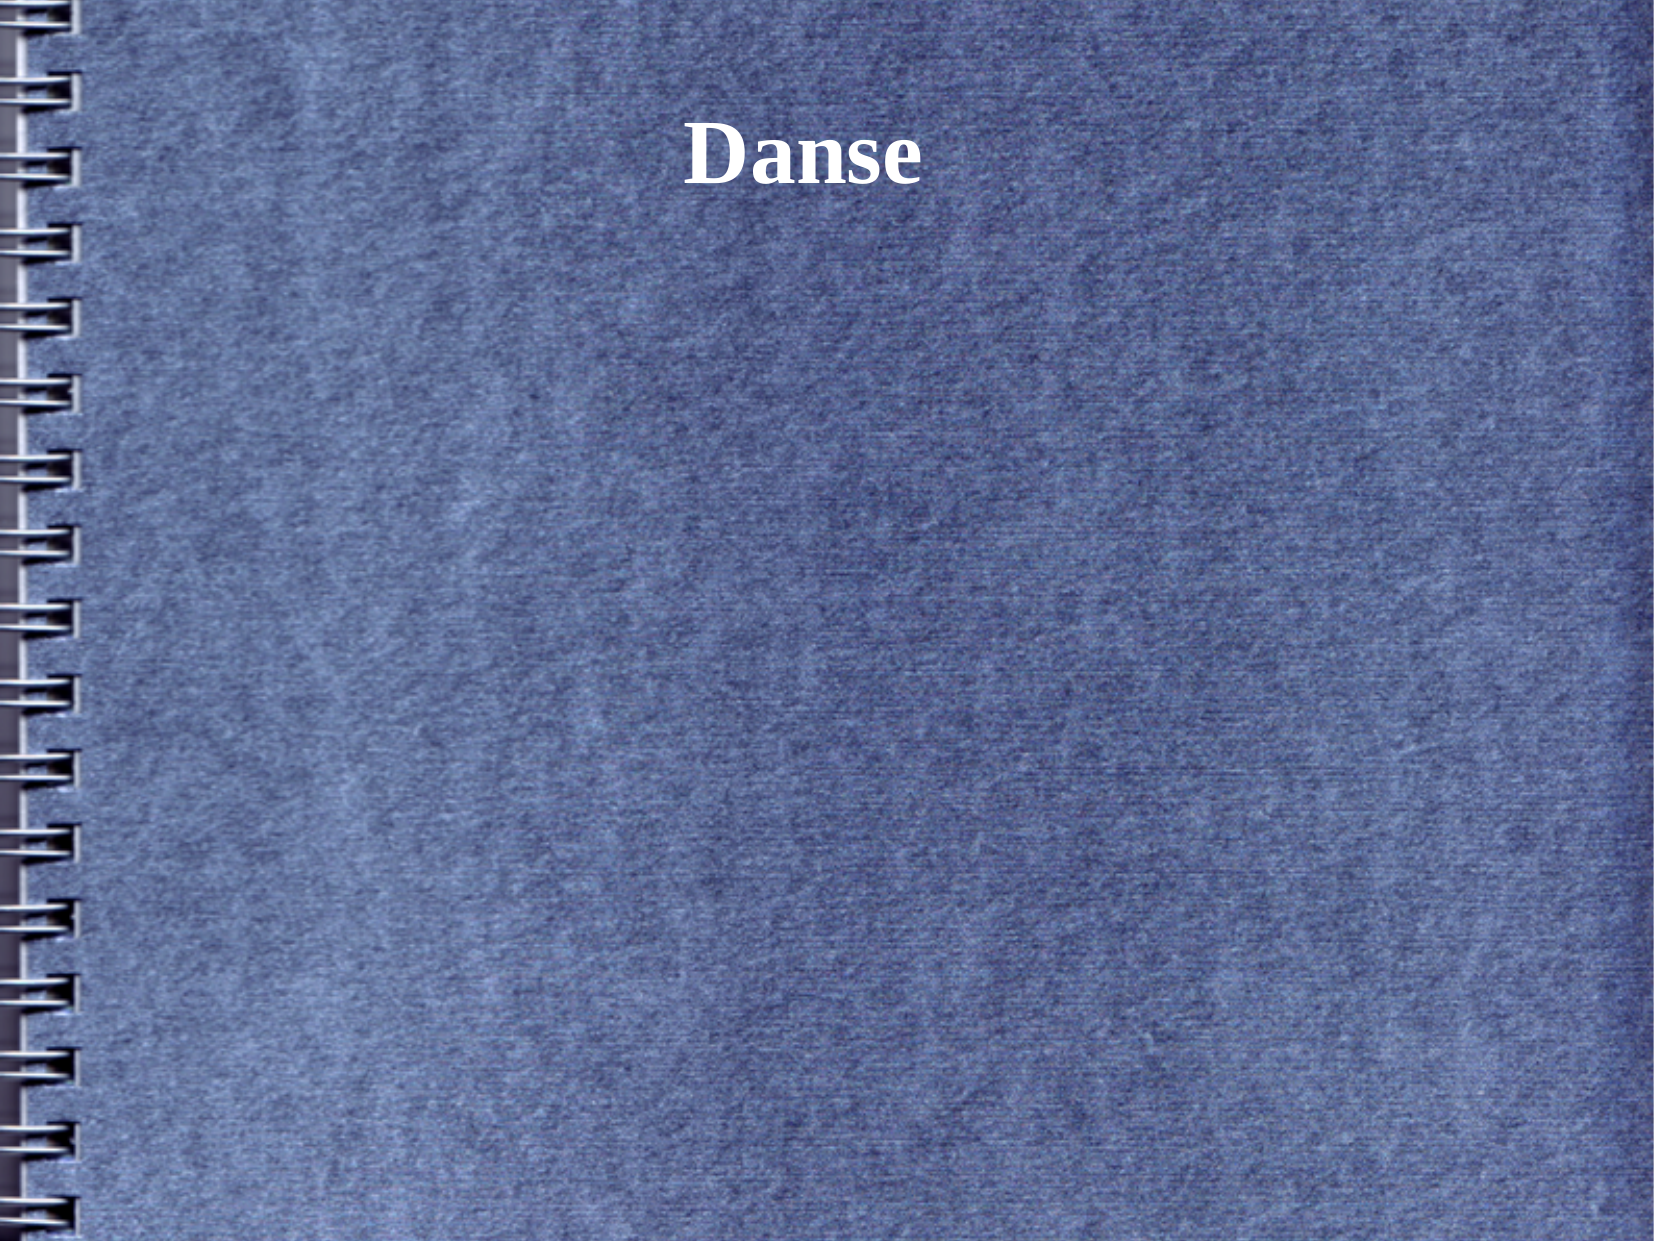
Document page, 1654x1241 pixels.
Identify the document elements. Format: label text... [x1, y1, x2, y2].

picture [0, 0, 1654, 1241]
title Danse [82, 49, 1571, 257]
